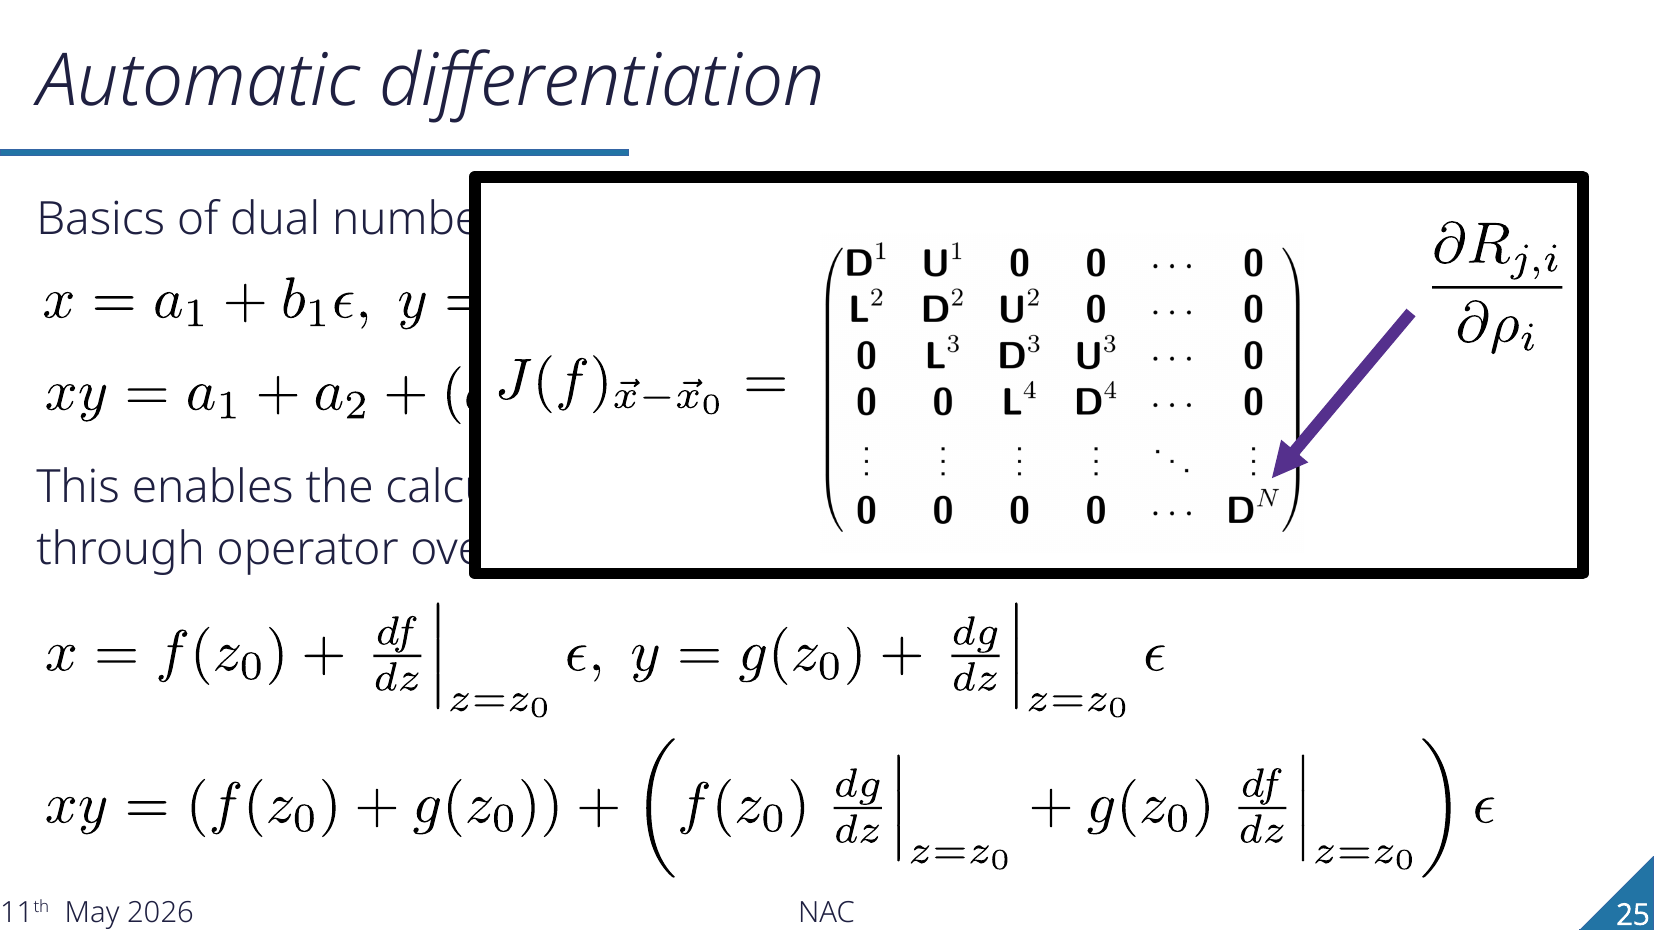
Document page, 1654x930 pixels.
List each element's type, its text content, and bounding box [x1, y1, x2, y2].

picture [492, 353, 788, 417]
list Basics of dual number arithmetic [36, 185, 474, 453]
title Automatic differentiation [37, 0, 1612, 156]
picture [820, 233, 1304, 553]
text_box [474, 176, 1583, 574]
list This enables the calculation of derivatives through operator overloading [36, 453, 911, 930]
picture [1432, 221, 1563, 355]
picture [42, 736, 1497, 880]
picture [42, 364, 474, 427]
picture [42, 600, 1168, 720]
